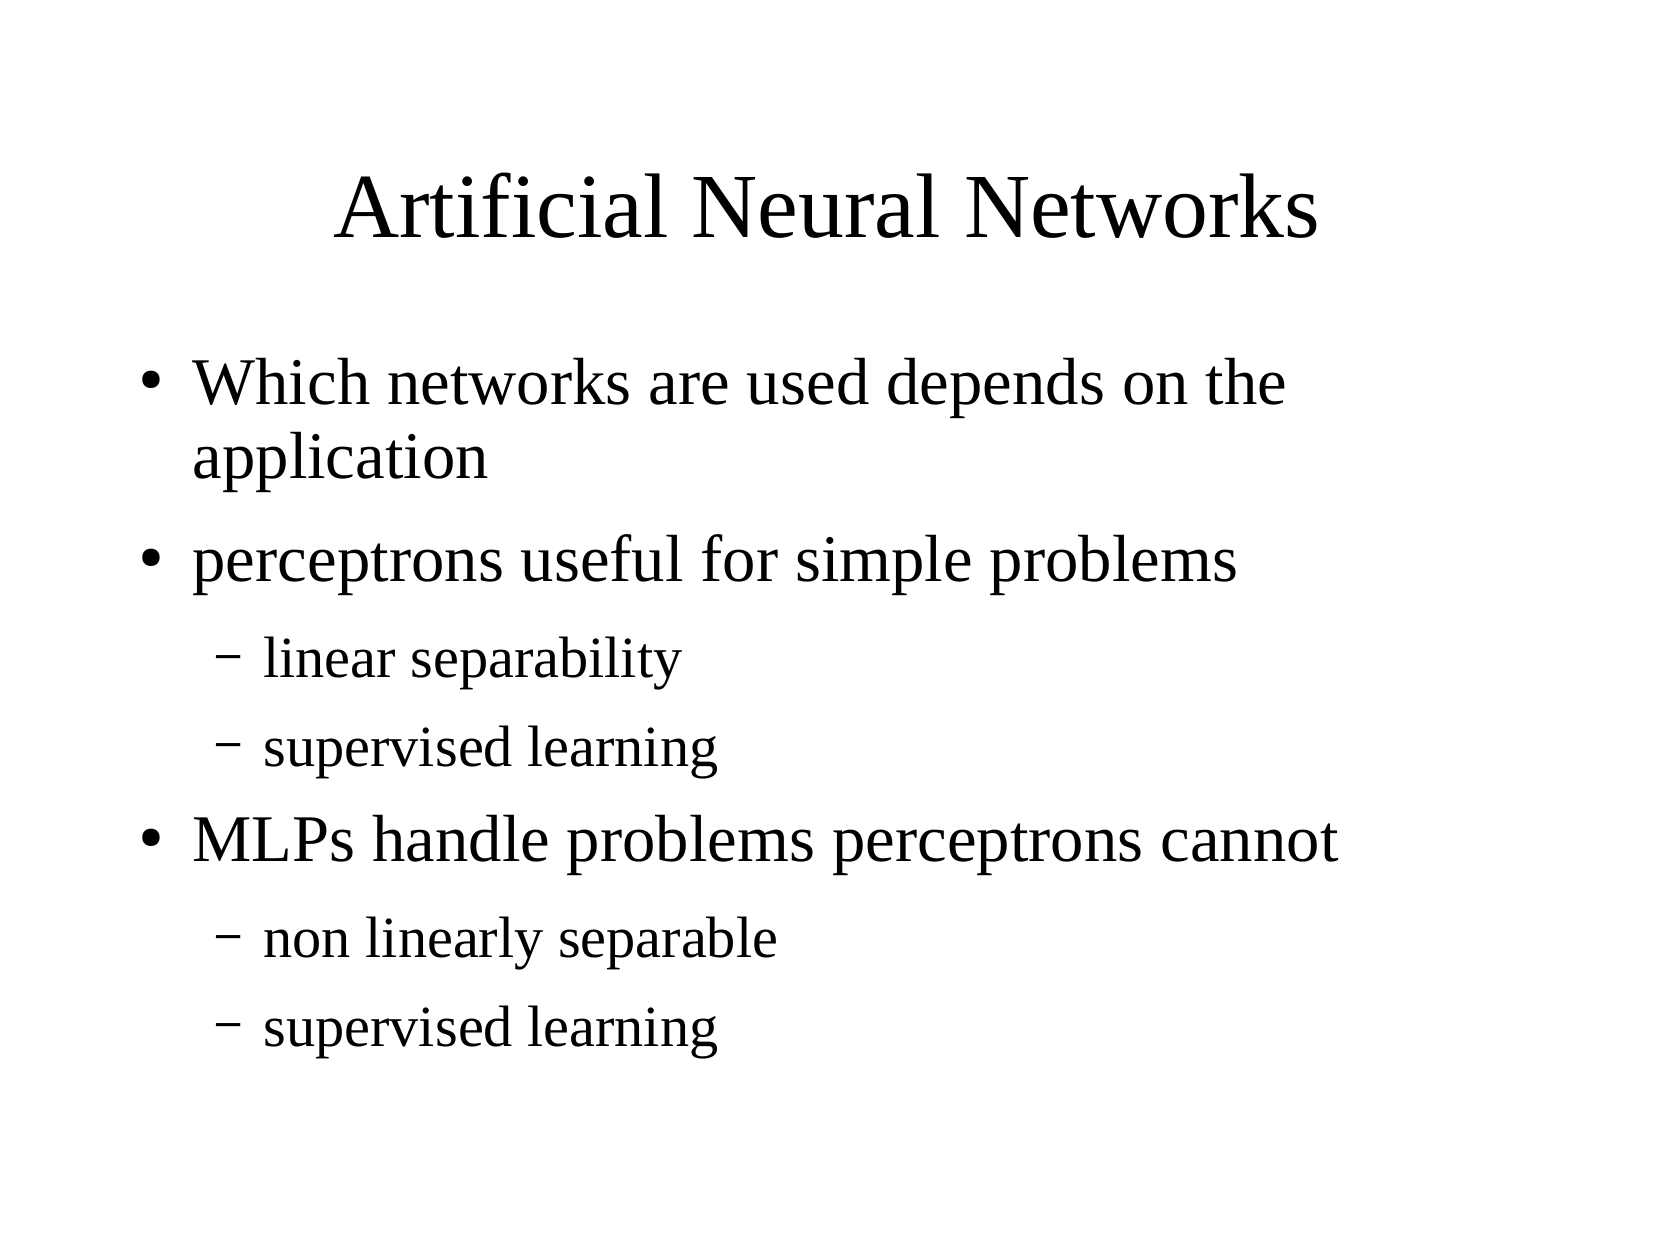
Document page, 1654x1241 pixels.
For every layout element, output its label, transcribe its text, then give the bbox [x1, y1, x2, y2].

list Which networks are used depends on the application perceptrons useful for simple problems linear separability supervised learning MLPs handle problems perceptrons cannot non linearly separable supervised learning [121, 344, 1534, 1127]
title Artificial Neural Networks [121, 102, 1534, 311]
